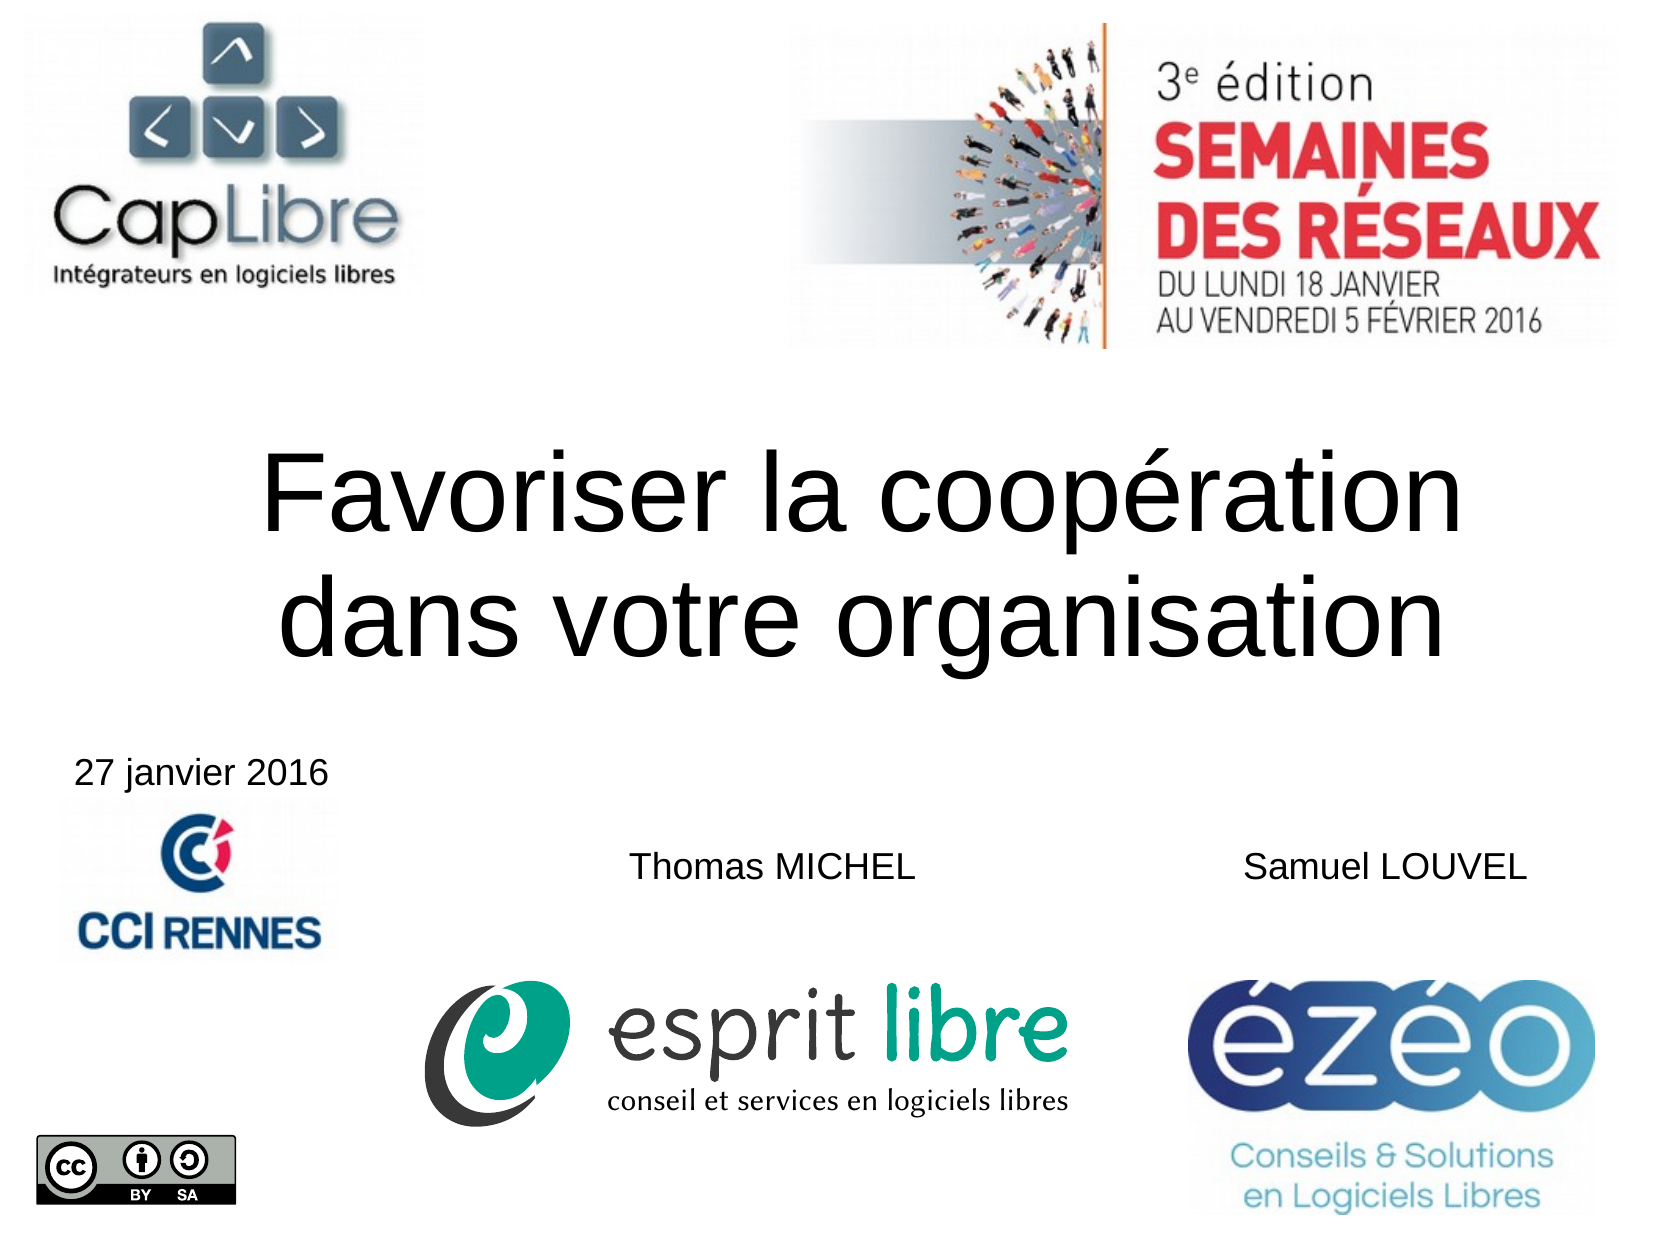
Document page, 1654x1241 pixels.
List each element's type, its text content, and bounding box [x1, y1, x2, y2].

subtitle Favoriser la coopération dans votre organisation [177, 372, 1548, 739]
text_box 27 janvier 2016 CCI Rennes [59, 744, 473, 922]
picture [789, 23, 1619, 349]
text_box Samuel LOUVEL [1228, 838, 1543, 896]
picture [23, 11, 425, 296]
picture [36, 1134, 237, 1205]
picture [401, 978, 1087, 1130]
picture [59, 797, 340, 964]
picture [1188, 980, 1595, 1215]
text_box Thomas MICHEL [614, 838, 932, 896]
